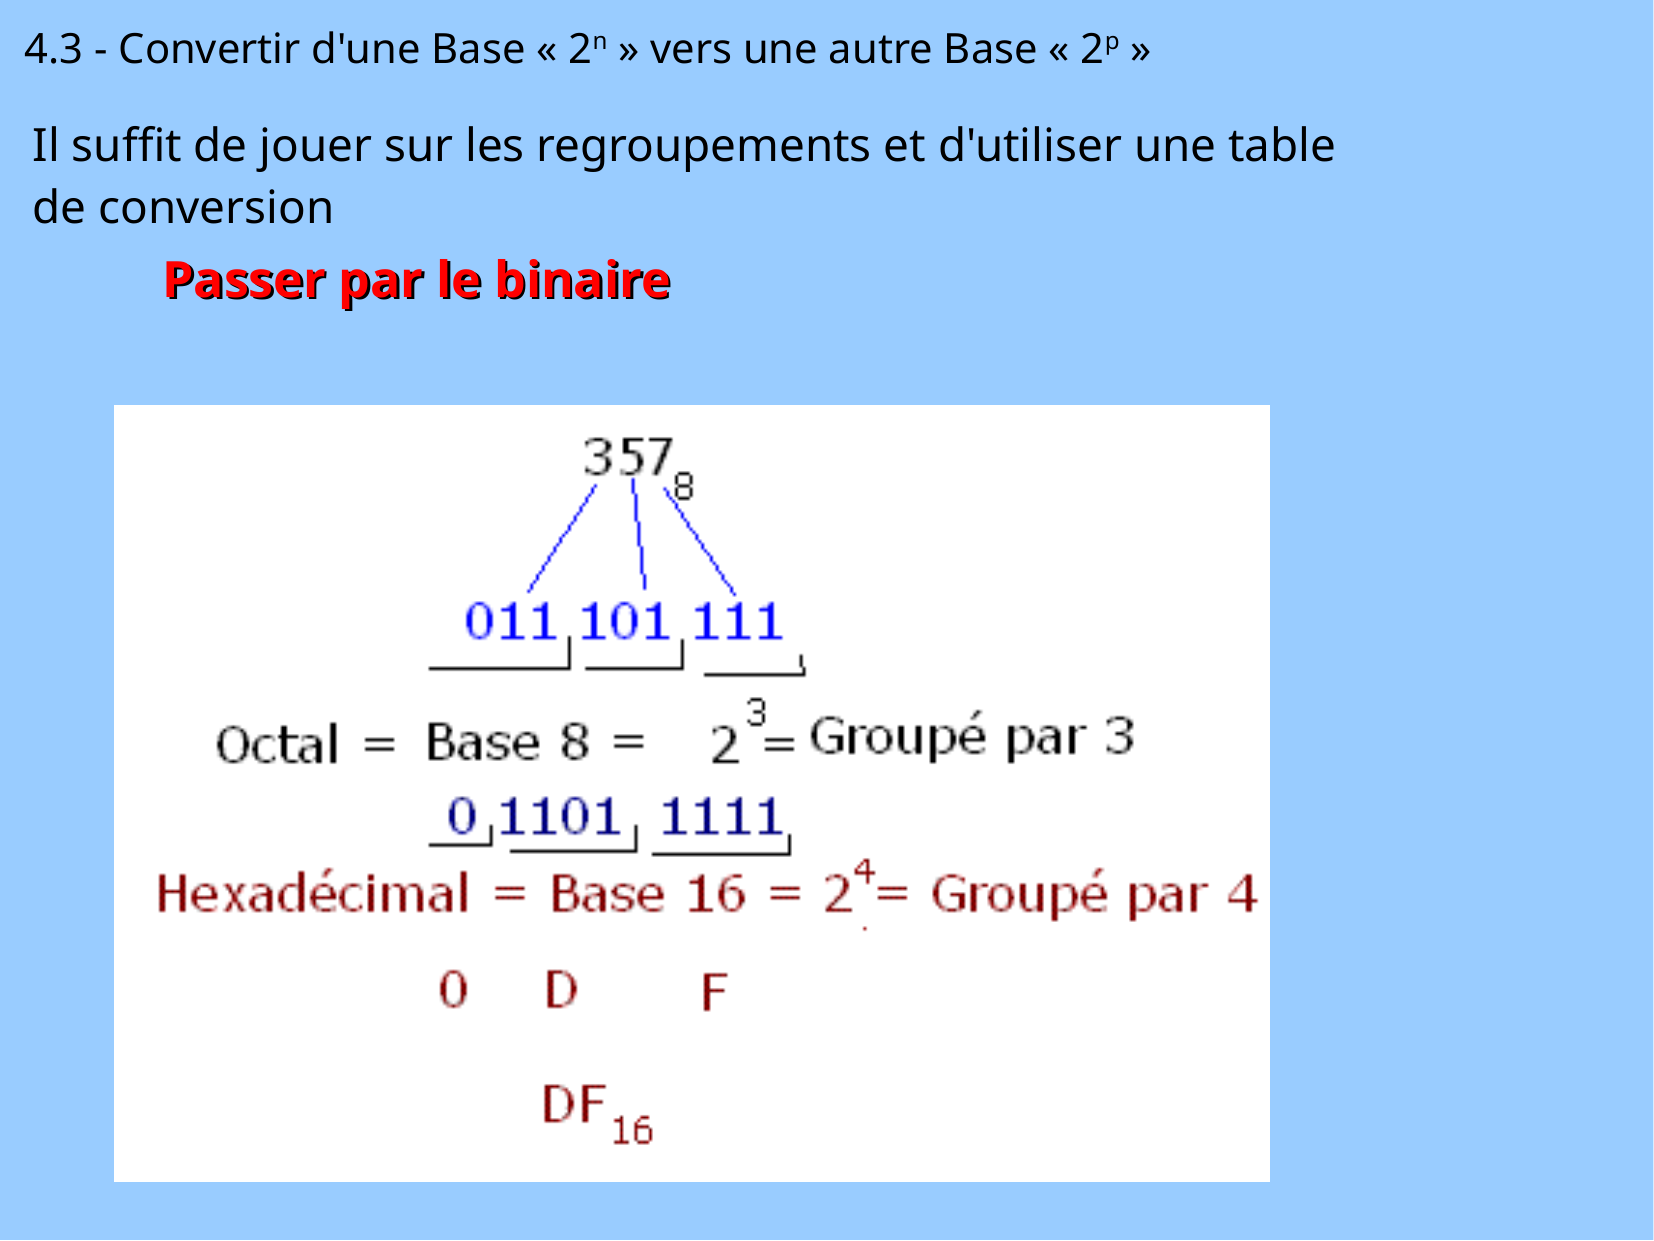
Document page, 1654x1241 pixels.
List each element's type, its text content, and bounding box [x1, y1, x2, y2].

text_box Passer par le binaire [147, 236, 1152, 312]
picture [114, 405, 1270, 1182]
text_box 4.3 - Convertir d'une Base « 2n » vers une autre Base « 2p » [9, 10, 1359, 77]
text_box Il suffit de jouer sur les regroupements et d'utiliser une table de conversion [17, 104, 1388, 231]
